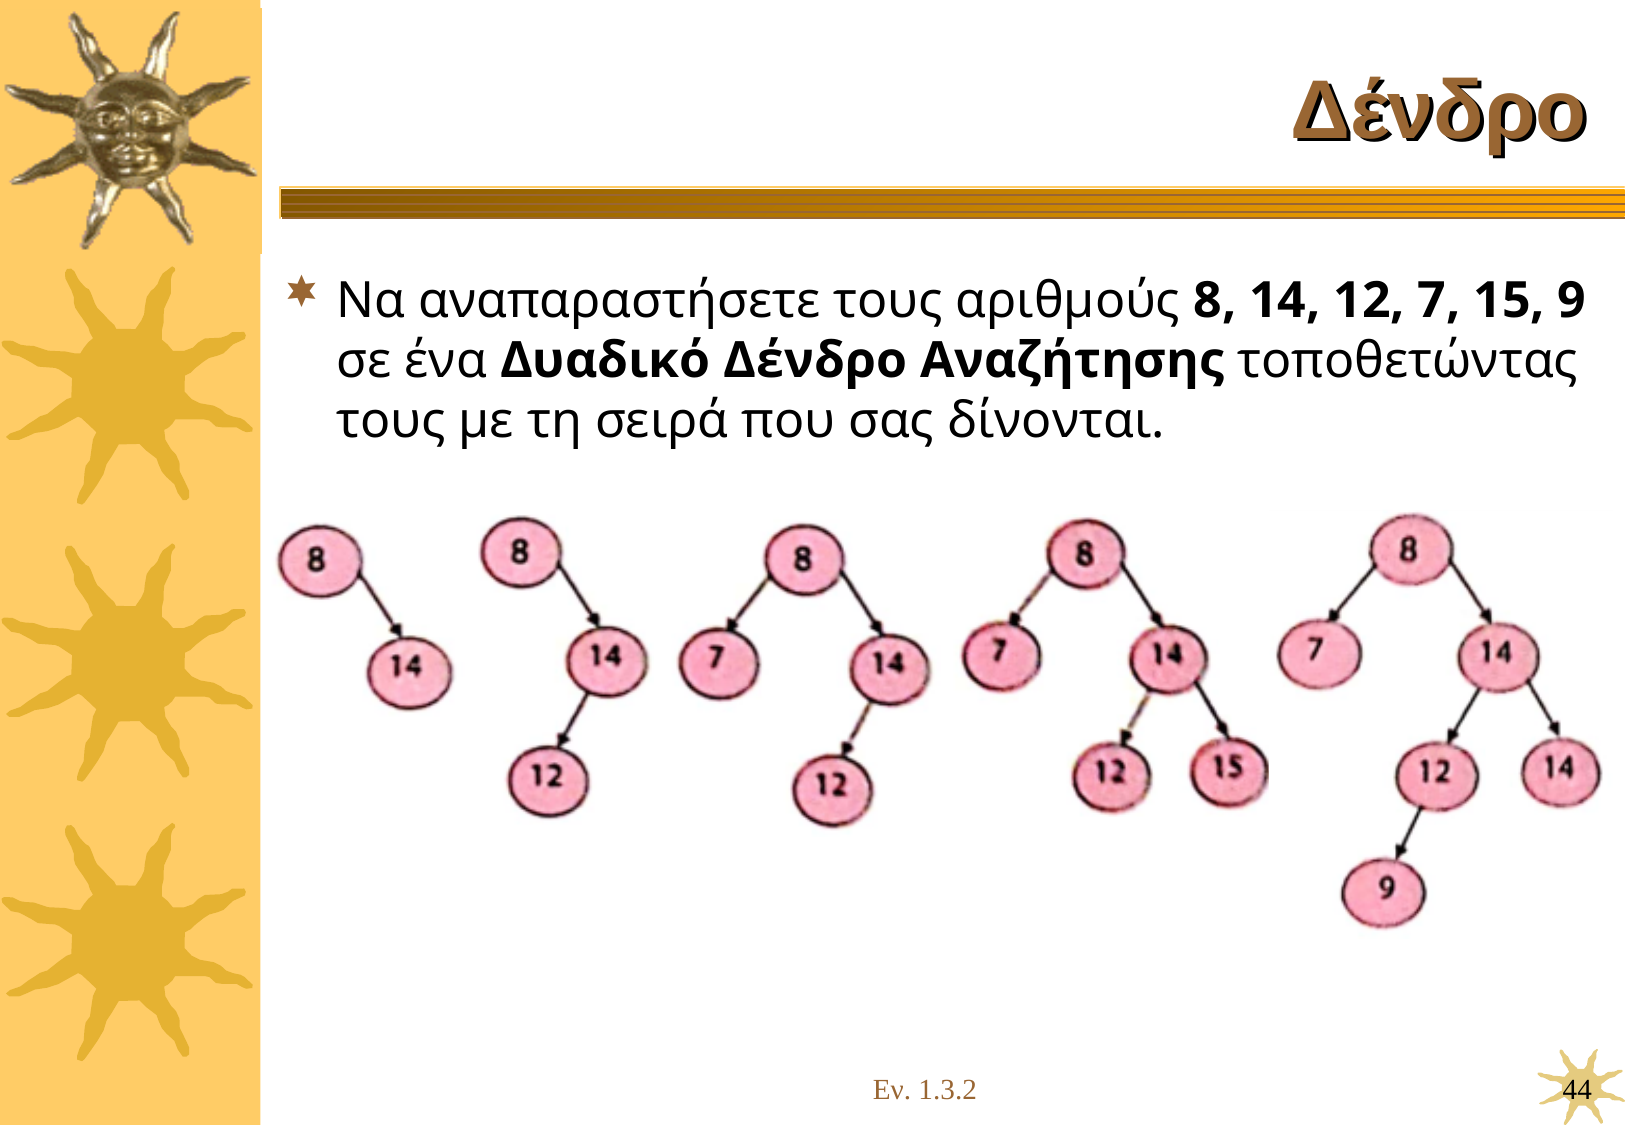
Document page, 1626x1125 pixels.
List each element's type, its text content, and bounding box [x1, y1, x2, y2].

picture [266, 513, 465, 721]
picture [475, 514, 654, 827]
picture [952, 509, 1613, 939]
text_box Να αναπαραστήσετε τους αριθμούς 8, 14, 12, 7, 15, 9 σε ένα Δυαδικό Δένδρο Αναζήτησης τοποθετώντας τους με τη σειρά που σας δίνονται. [265, 259, 1625, 479]
text_box Δένδρο [0, 0, 1625, 163]
picture [1, 163, 262, 254]
picture [671, 514, 941, 837]
